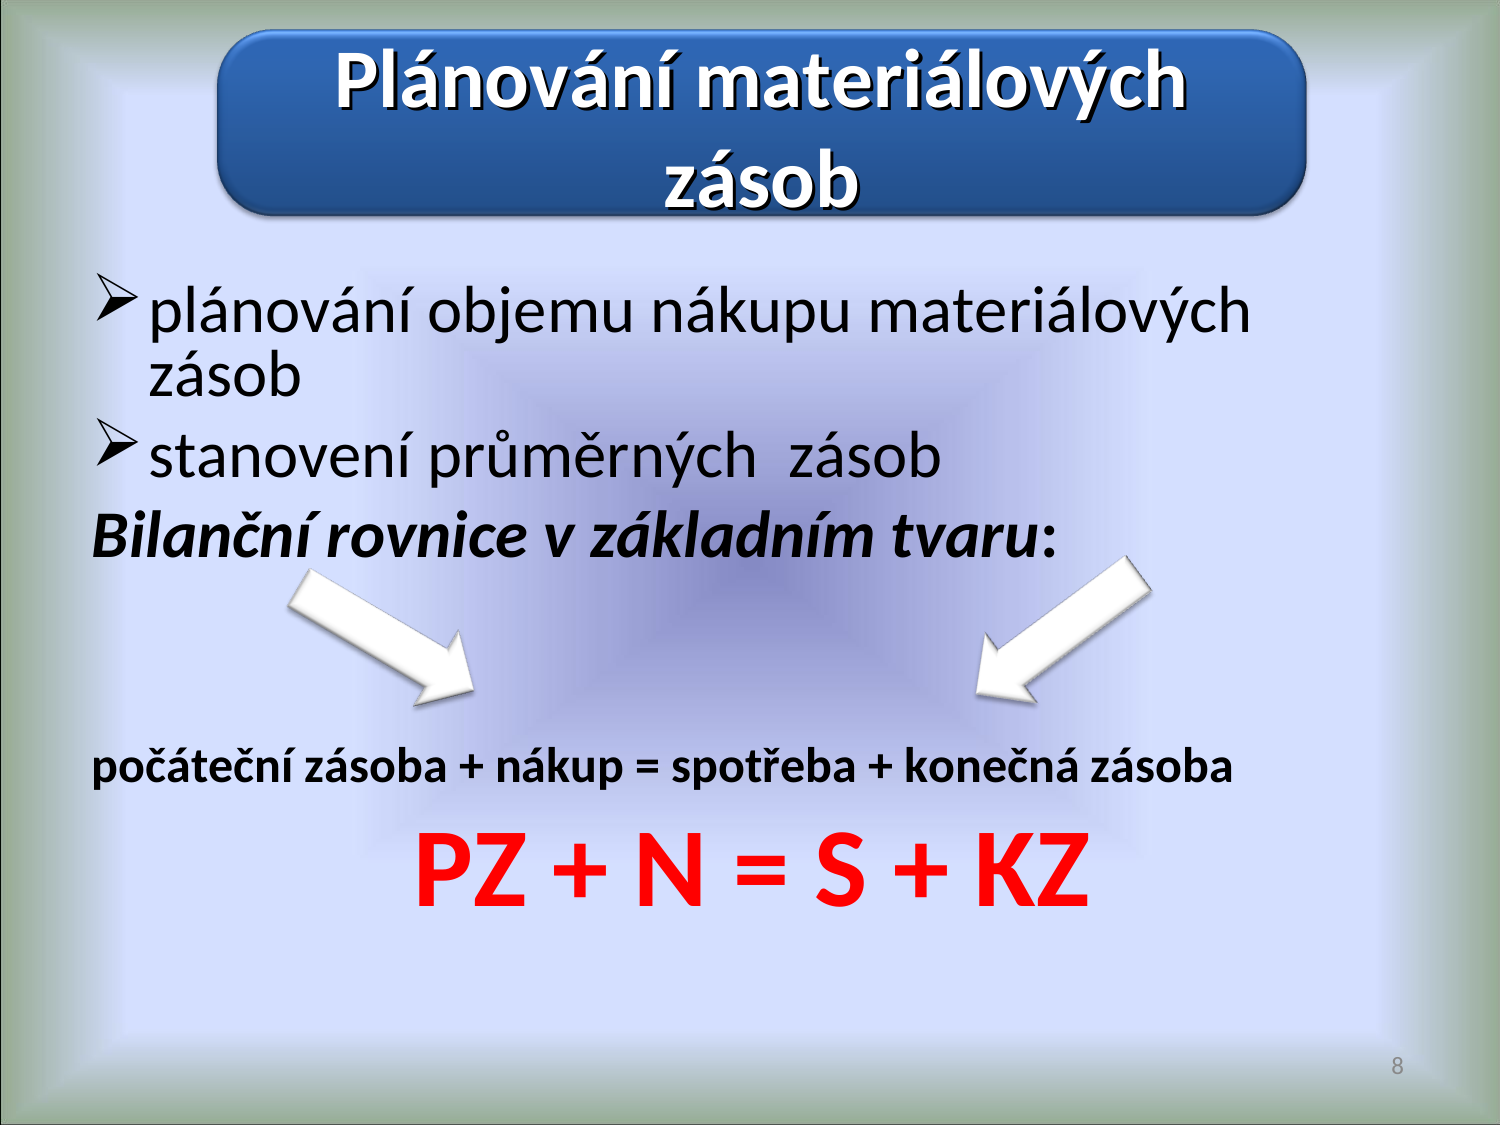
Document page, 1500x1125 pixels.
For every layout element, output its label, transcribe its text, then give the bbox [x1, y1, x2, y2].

picture [0, 0, 1500, 1125]
text_box Plánování materiálových zásob [234, 47, 1289, 201]
list plánování objemu nákupu materiálových zásob stanovení průměrných zásob Bilanční rovnice v základním tvaru: počáteční zásoba + nákup = spotřeba + konečná zásoba PZ + N = S + KZ [76, 243, 1427, 1045]
text_box <číslo> [1068, 1034, 1420, 1095]
